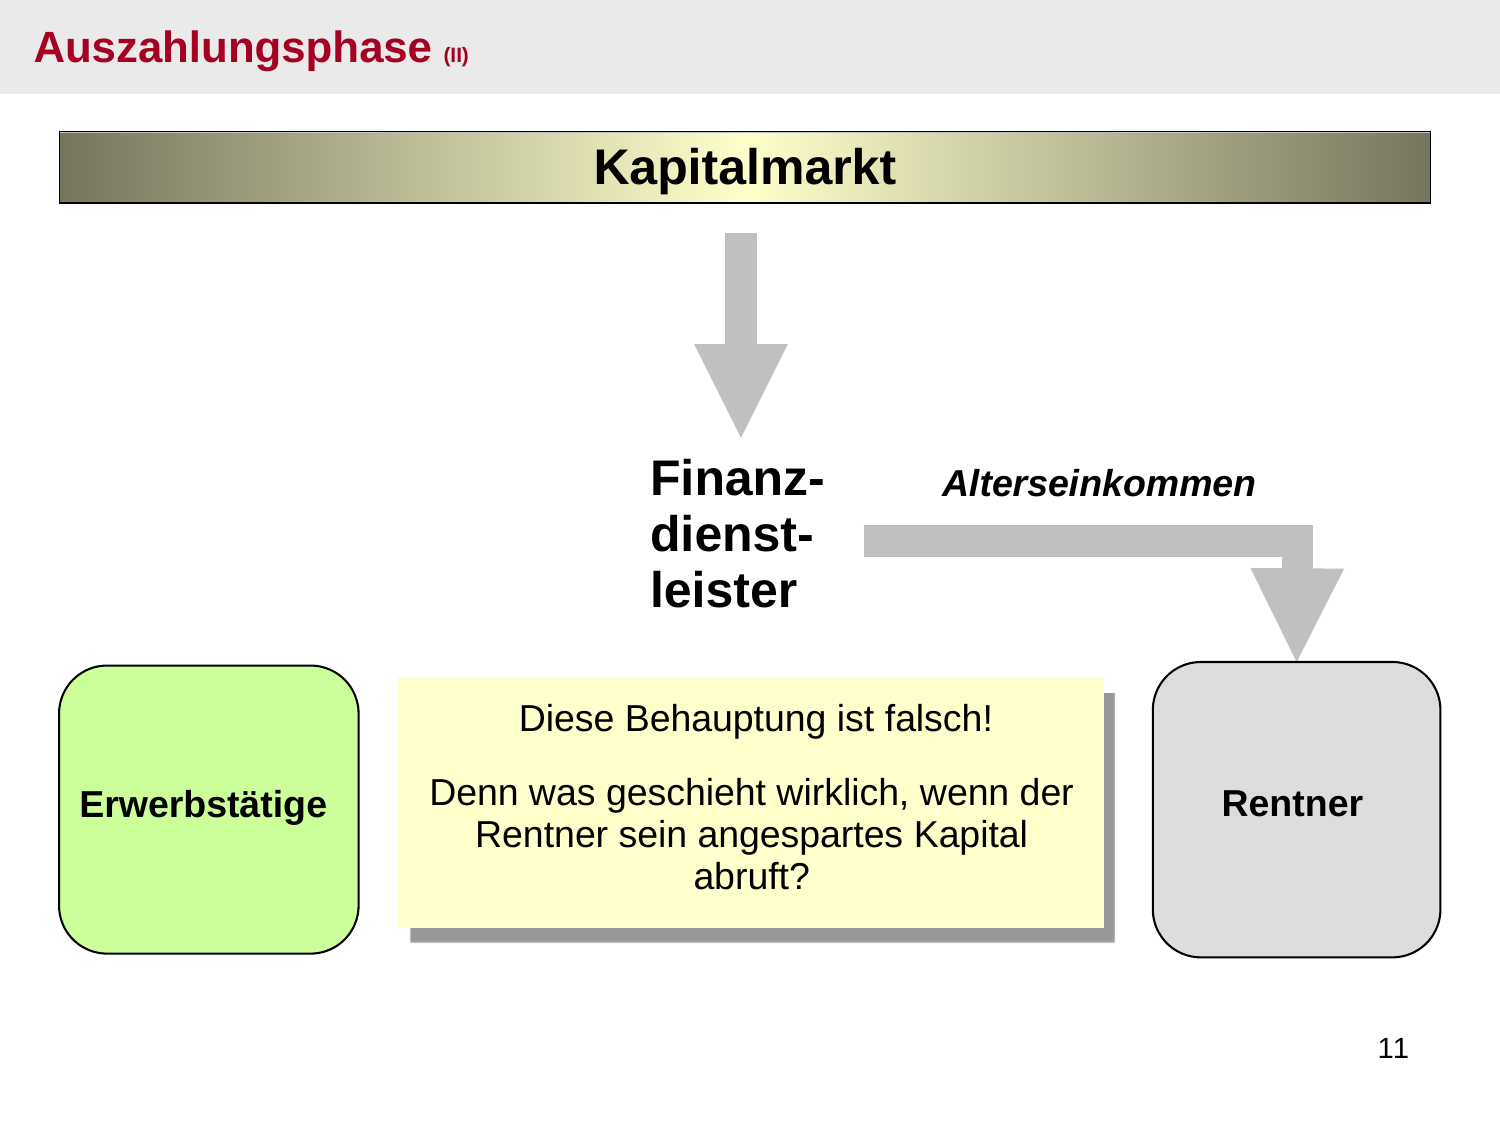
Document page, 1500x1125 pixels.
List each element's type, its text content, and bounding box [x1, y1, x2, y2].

text_box [59, 665, 359, 954]
text_box Auszahlungsphase (II) [18, 15, 1430, 80]
text_box Finanz- dienst- leister [635, 442, 864, 626]
text_box Kapitalmarkt [59, 131, 1431, 203]
text_box [398, 677, 1104, 928]
text_box Alterseinkommen [927, 454, 1300, 512]
text_box Erwerbstätige [64, 776, 372, 834]
text_box Diese Behauptung ist falsch! [419, 689, 1094, 748]
text_box Denn was geschieht wirklich, wenn der Rentner sein angespartes Kapital abruft? [406, 763, 1097, 906]
text_box Rentner [1160, 761, 1430, 833]
text_box [1152, 662, 1441, 958]
text_box [0, 0, 1500, 94]
